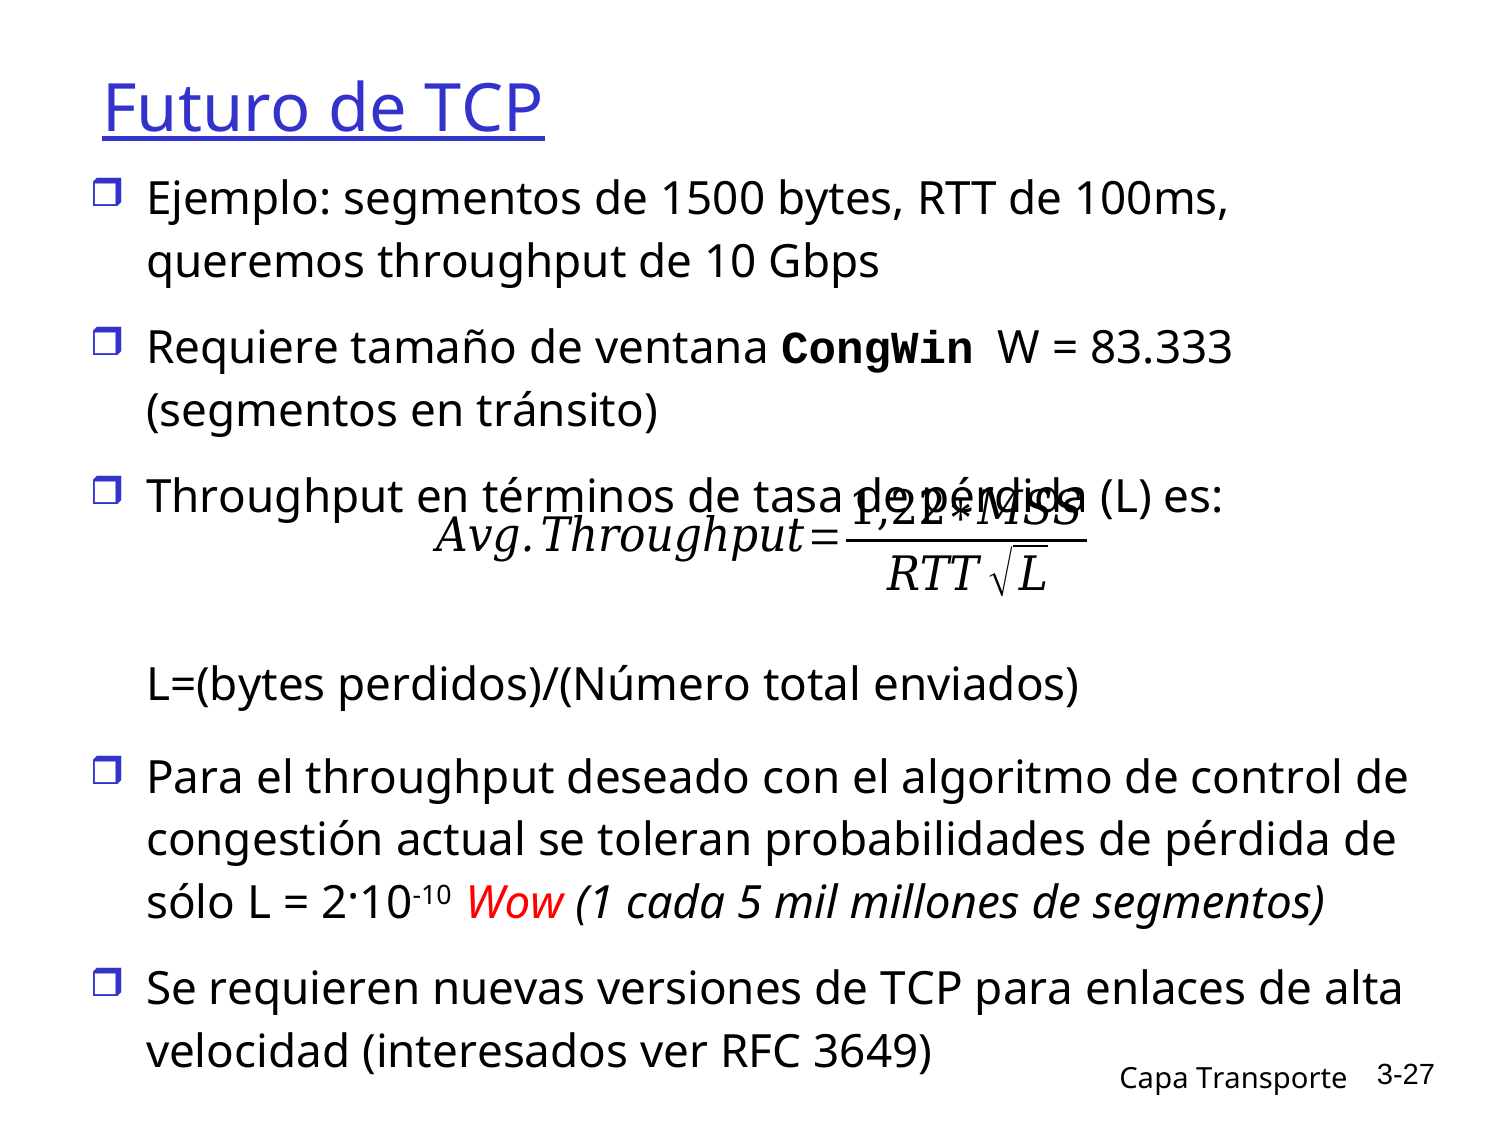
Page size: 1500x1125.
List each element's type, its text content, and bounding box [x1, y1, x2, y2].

list Ejemplo: segmentos de 1500 bytes, RTT de 100ms, queremos throughput de 10 Gbps Requiere tamaño de ventana CongWin W = 83.333 (segmentos en tránsito) Throughput en términos de tasa de pérdida (L) es: L=(bytes perdidos)/(Número total enviados) Para el throughput deseado con el algoritmo de control de congestión actual se toleran probabilidades de pérdida de sólo L = 2·10-10 Wow (1 cada 5 mil millones de segmentos) Se requieren nuevas versiones de TCP para enlaces de alta velocidad (interesados ver RFC 3649) [75, 157, 1463, 1025]
title Futuro de TCP [87, 15, 1463, 157]
chart [419, 479, 1100, 603]
